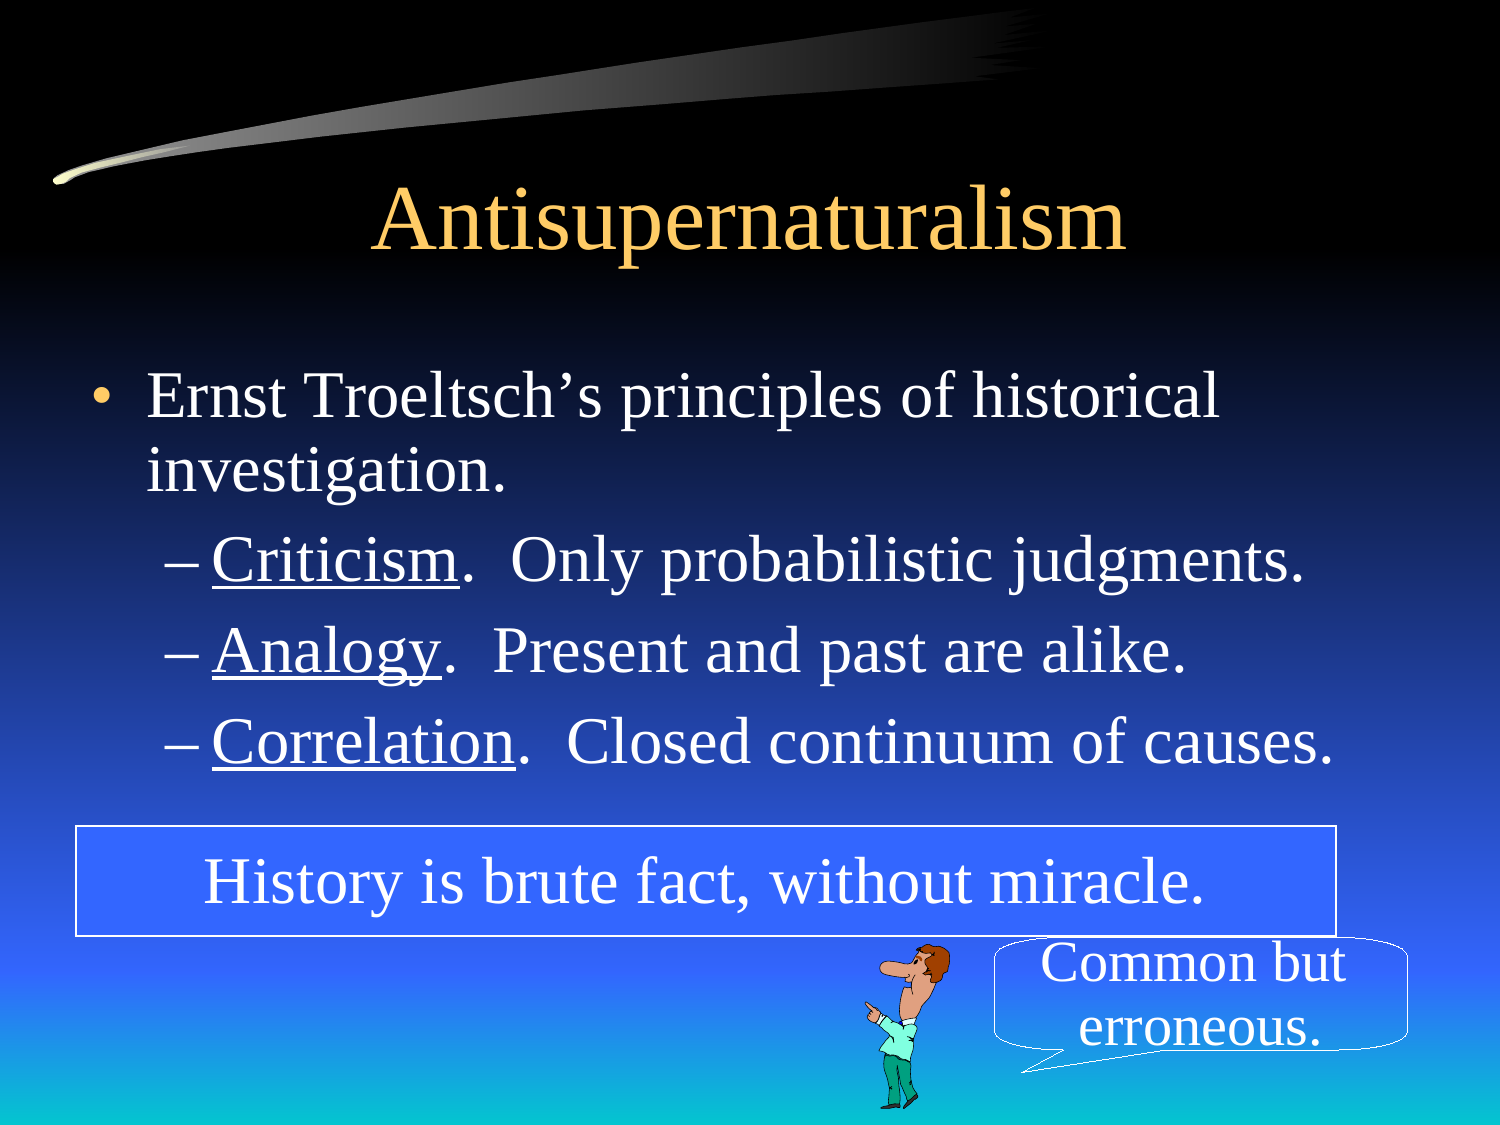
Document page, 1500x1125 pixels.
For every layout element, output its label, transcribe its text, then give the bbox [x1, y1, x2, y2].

text_box History is brute fact, without miracle. [76, 826, 1337, 937]
list Ernst Troeltsch’s principles of historical investigation. Criticism. Only probabilistic judgments. Analogy. Present and past are alike. Correlation. Closed continuum of causes. [75, 350, 1388, 1026]
text_box Common but erroneous. [994, 937, 1408, 1073]
chart [864, 943, 951, 1110]
title Antisupernaturalism [112, 124, 1388, 313]
